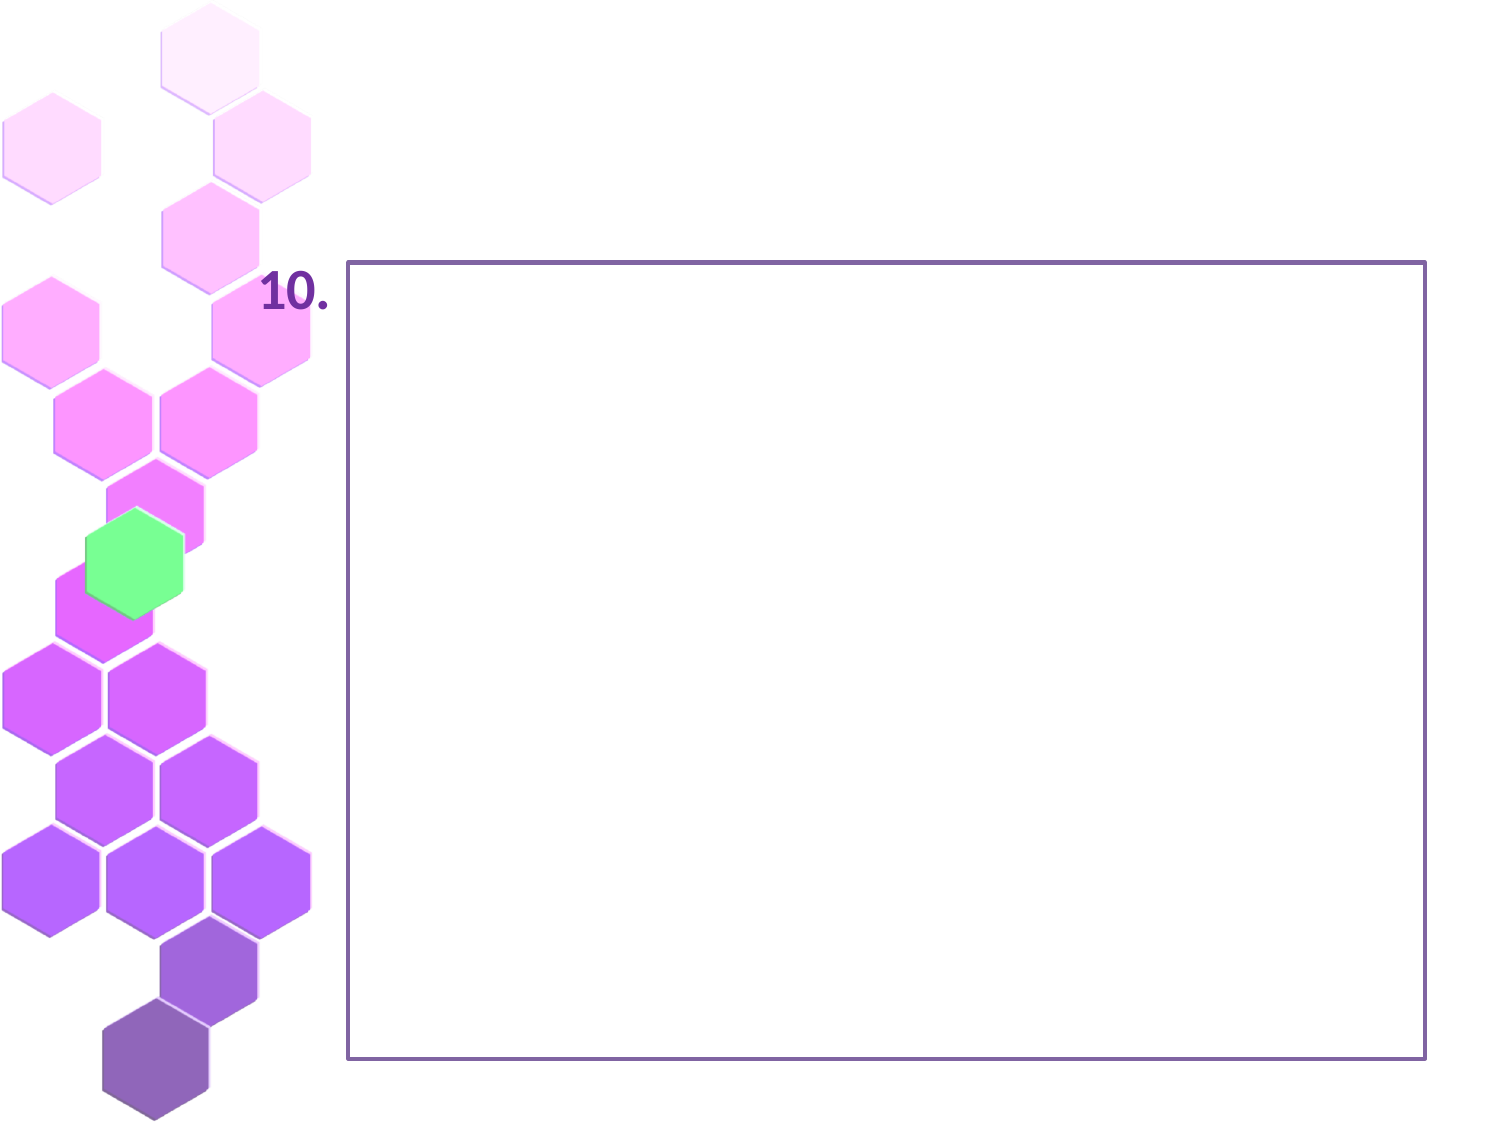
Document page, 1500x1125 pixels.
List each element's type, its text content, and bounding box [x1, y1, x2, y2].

text_box [348, 262, 1426, 1059]
picture [0, 0, 313, 1123]
title 10. En una red Fast Ethernet se transfiere un archivo de 8 MB ¿En cuánto tiempo? [242, 243, 1415, 327]
